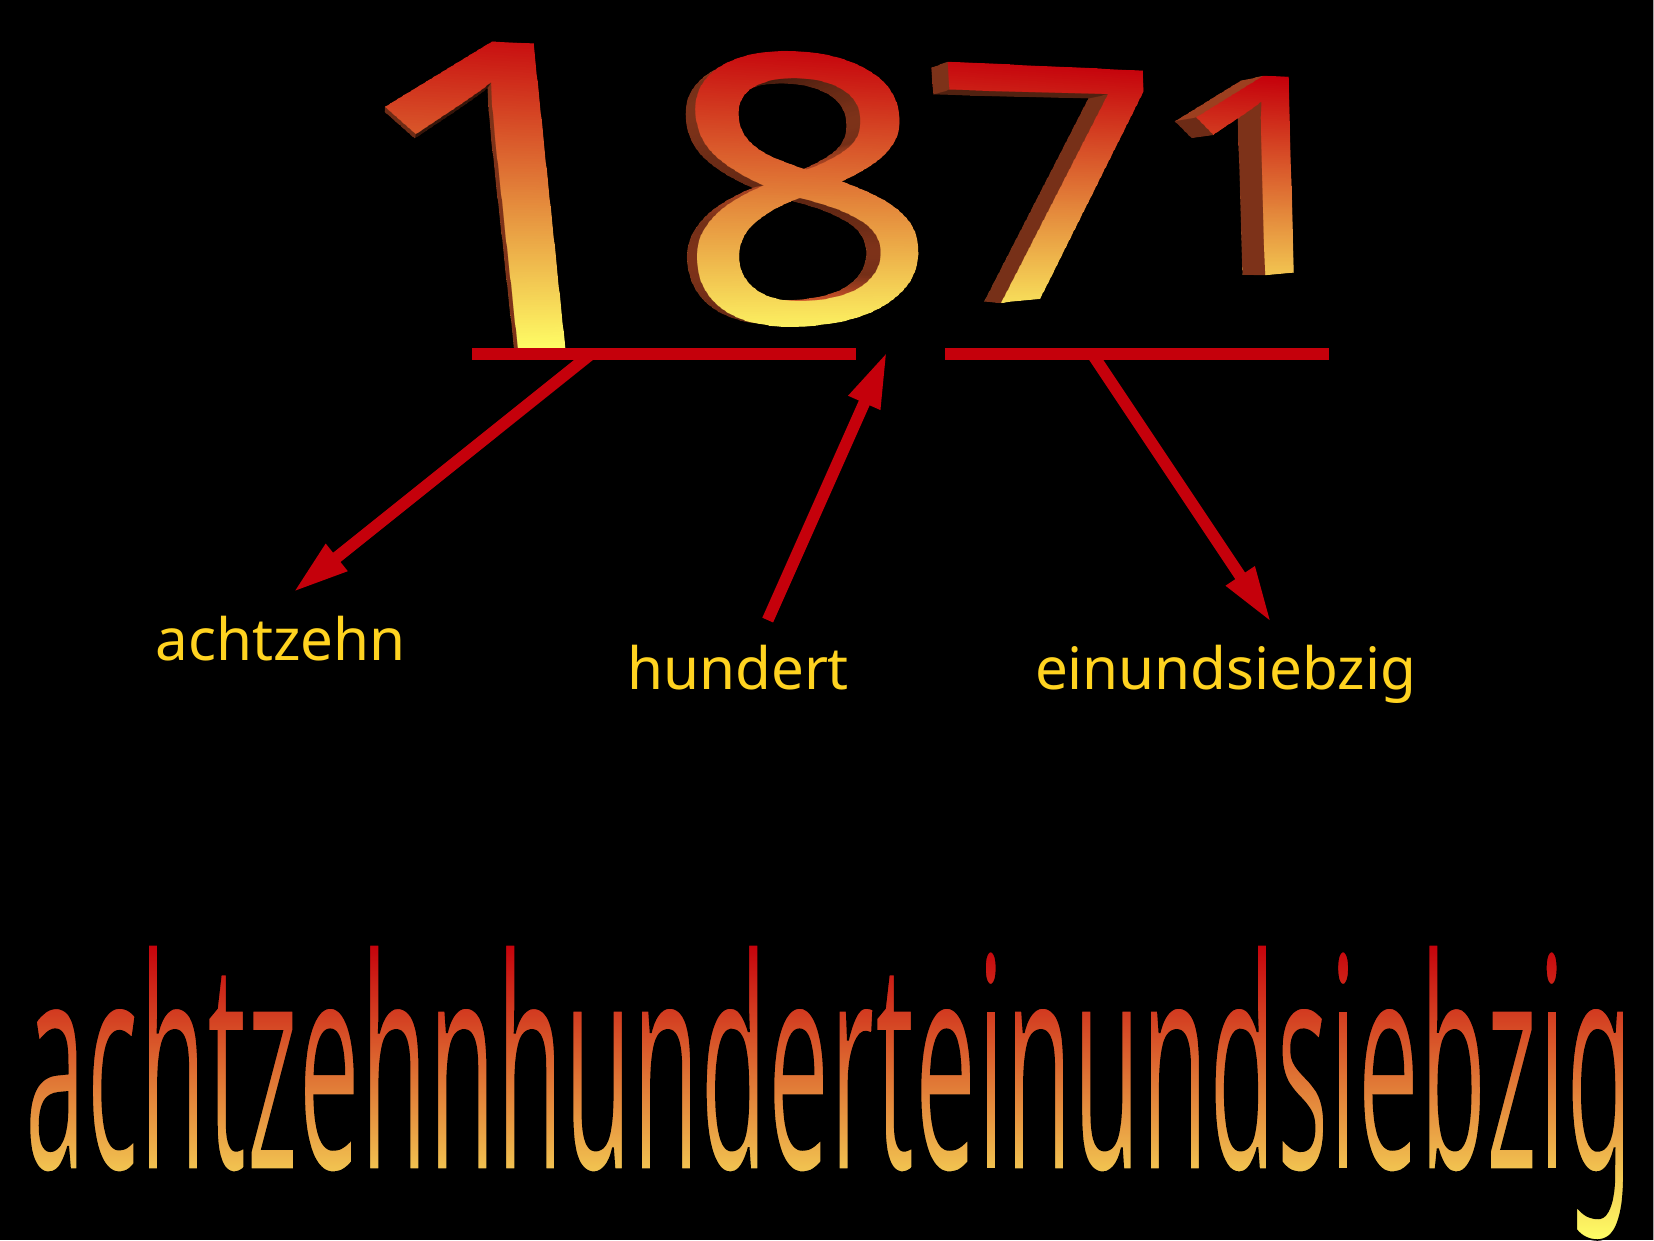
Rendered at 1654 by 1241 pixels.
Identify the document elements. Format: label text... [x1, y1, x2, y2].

text_box achtzehnhunderteinundsiebzig [29, 1008, 78, 1173]
text_box achtzehnhunderteinundsiebzig [437, 1008, 488, 1170]
text_box achtzehnhunderteinundsiebzig [1214, 944, 1267, 1173]
text_box achtzehnhunderteinundsiebzig [1546, 1010, 1557, 1170]
text_box achtzehnhunderteinundsiebzig [250, 1010, 294, 1170]
text_box achtzehnhunderteinundsiebzig [1428, 944, 1481, 1173]
text_box achtzehnhunderteinundsiebzig [1338, 1010, 1348, 1170]
text_box achtzehnhunderteinundsiebzig [92, 1008, 136, 1173]
text_box einundsiebzig [1003, 620, 1447, 717]
text_box achtzehnhunderteinundsiebzig [838, 1008, 874, 1170]
text_box achtzehnhunderteinundsiebzig [505, 944, 556, 1170]
text_box achtzehnhunderteinundsiebzig [641, 1008, 691, 1170]
text_box achtzehnhunderteinundsiebzig [1490, 1010, 1534, 1170]
text_box achtzehnhunderteinundsiebzig [148, 944, 198, 1170]
text_box achtzehnhunderteinundsiebzig [304, 1008, 355, 1173]
text_box achtzehnhunderteinundsiebzig [208, 974, 245, 1173]
text_box achtzehnhunderteinundsiebzig [1571, 1008, 1624, 1241]
text_box achtzehnhunderteinundsiebzig [1150, 1008, 1200, 1170]
text_box achtzehnhunderteinundsiebzig [1363, 1008, 1414, 1173]
text_box achtzehnhunderteinundsiebzig [705, 944, 759, 1173]
text_box achtzehnhunderteinundsiebzig [876, 974, 913, 1173]
text_box hundert [561, 620, 916, 717]
text_box achtzehn [59, 590, 502, 687]
text_box achtzehnhunderteinundsiebzig [985, 1010, 996, 1170]
text_box achtzehnhunderteinundsiebzig [920, 1008, 971, 1173]
text_box achtzehnhunderteinundsiebzig [773, 1008, 824, 1173]
text_box achtzehnhunderteinundsiebzig [1081, 1010, 1132, 1173]
text_box achtzehnhunderteinundsiebzig [572, 1010, 623, 1173]
text_box achtzehnhunderteinundsiebzig [1281, 1008, 1324, 1173]
text_box achtzehnhunderteinundsiebzig [369, 944, 420, 1170]
text_box achtzehnhunderteinundsiebzig [1014, 1008, 1064, 1170]
